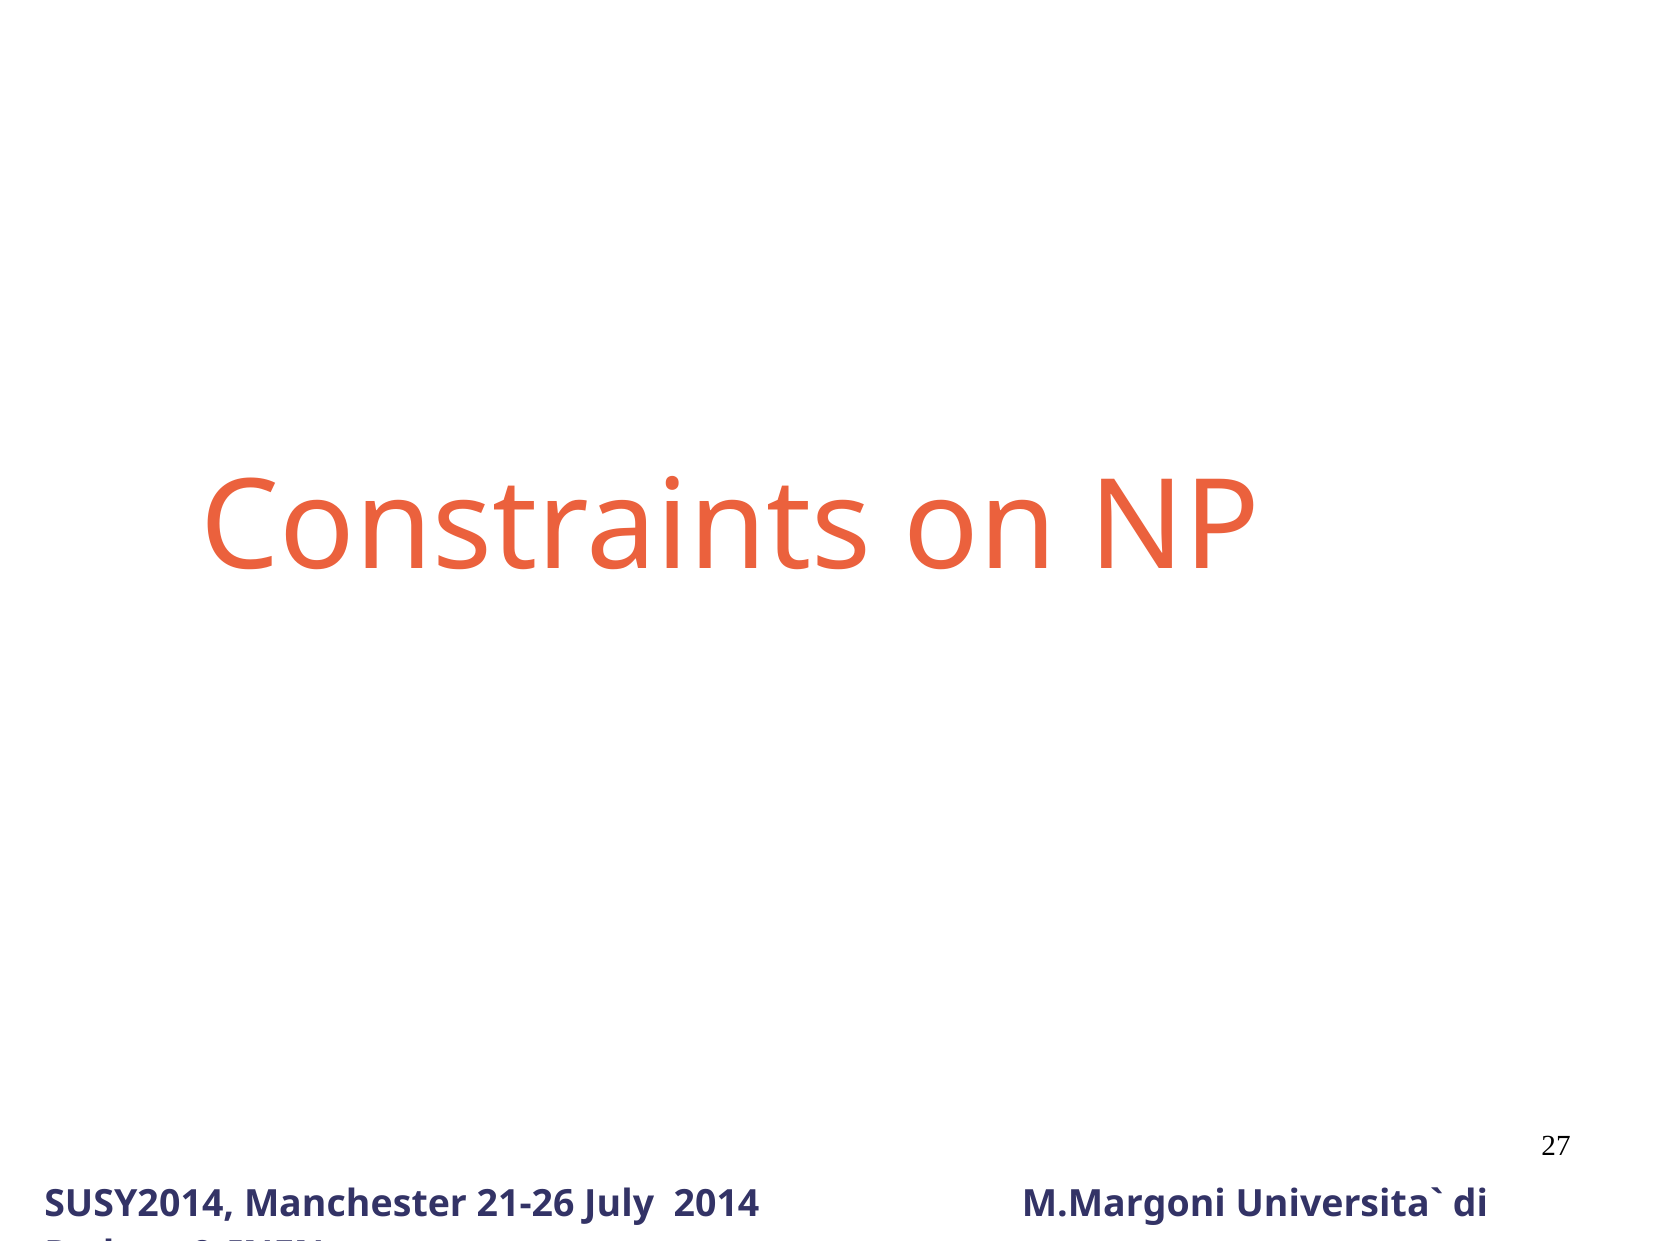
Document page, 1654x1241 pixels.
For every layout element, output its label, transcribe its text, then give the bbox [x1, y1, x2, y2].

text_box SUSY2014, Manchester 21-26 July 2014 M.Margoni Universita` di Padova & INFN [29, 1169, 1625, 1241]
text_box Constraints on NP [29, 347, 1565, 849]
